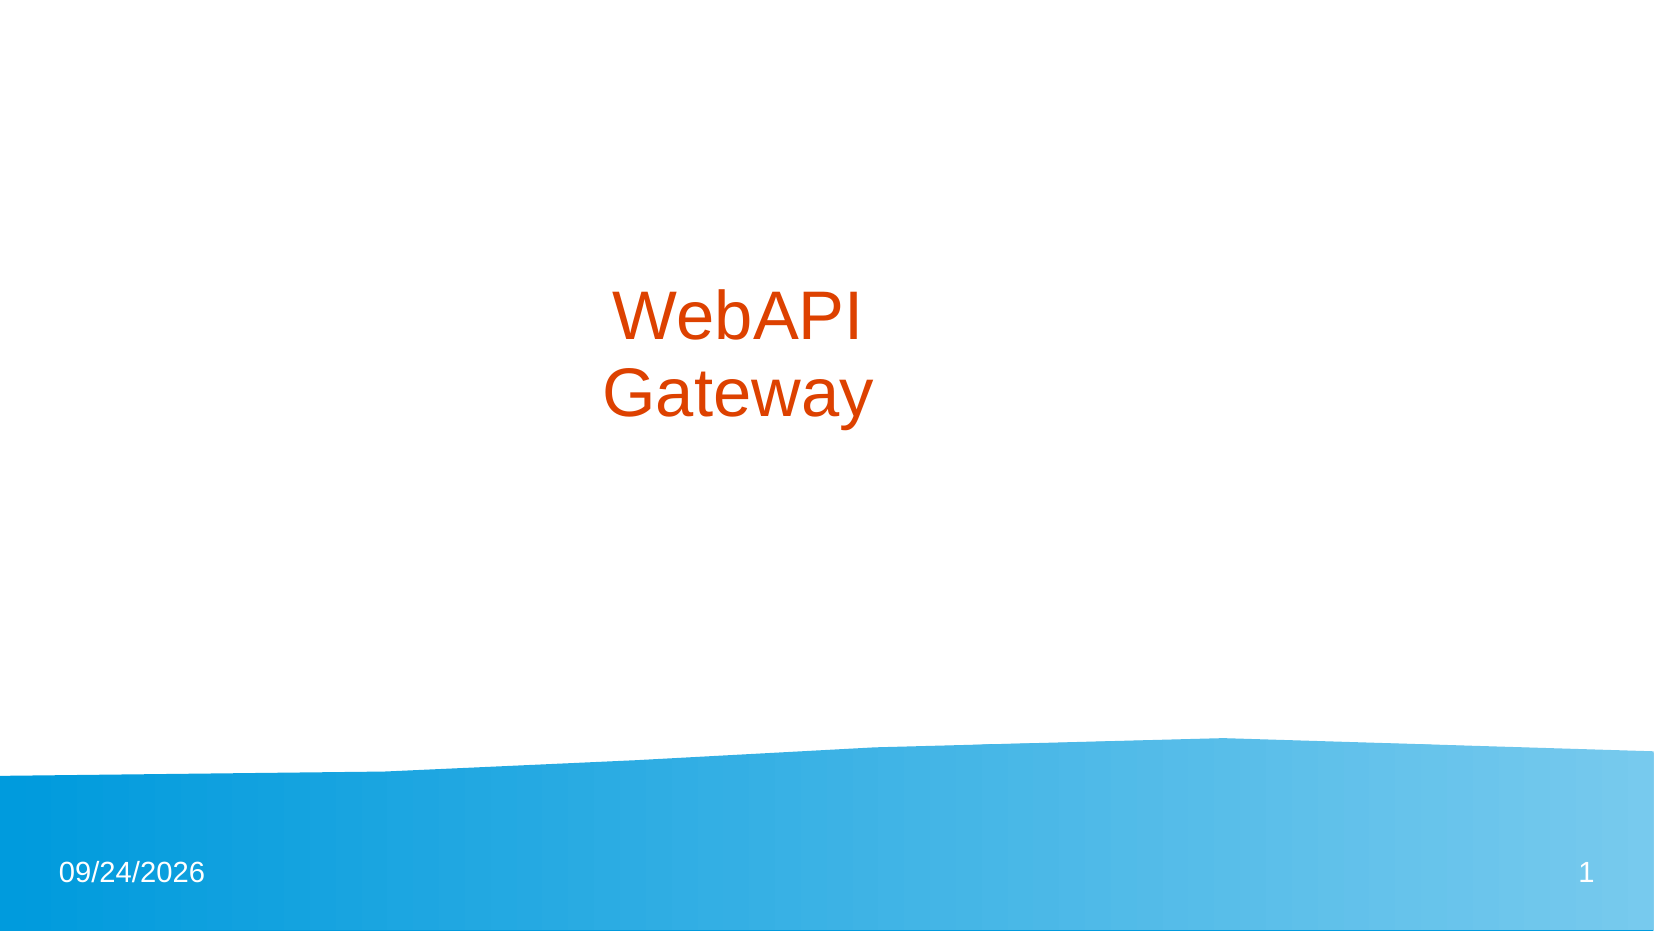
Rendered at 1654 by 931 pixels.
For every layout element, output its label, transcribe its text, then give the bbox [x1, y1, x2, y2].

title WebAPI Gateway [0, 265, 1477, 443]
